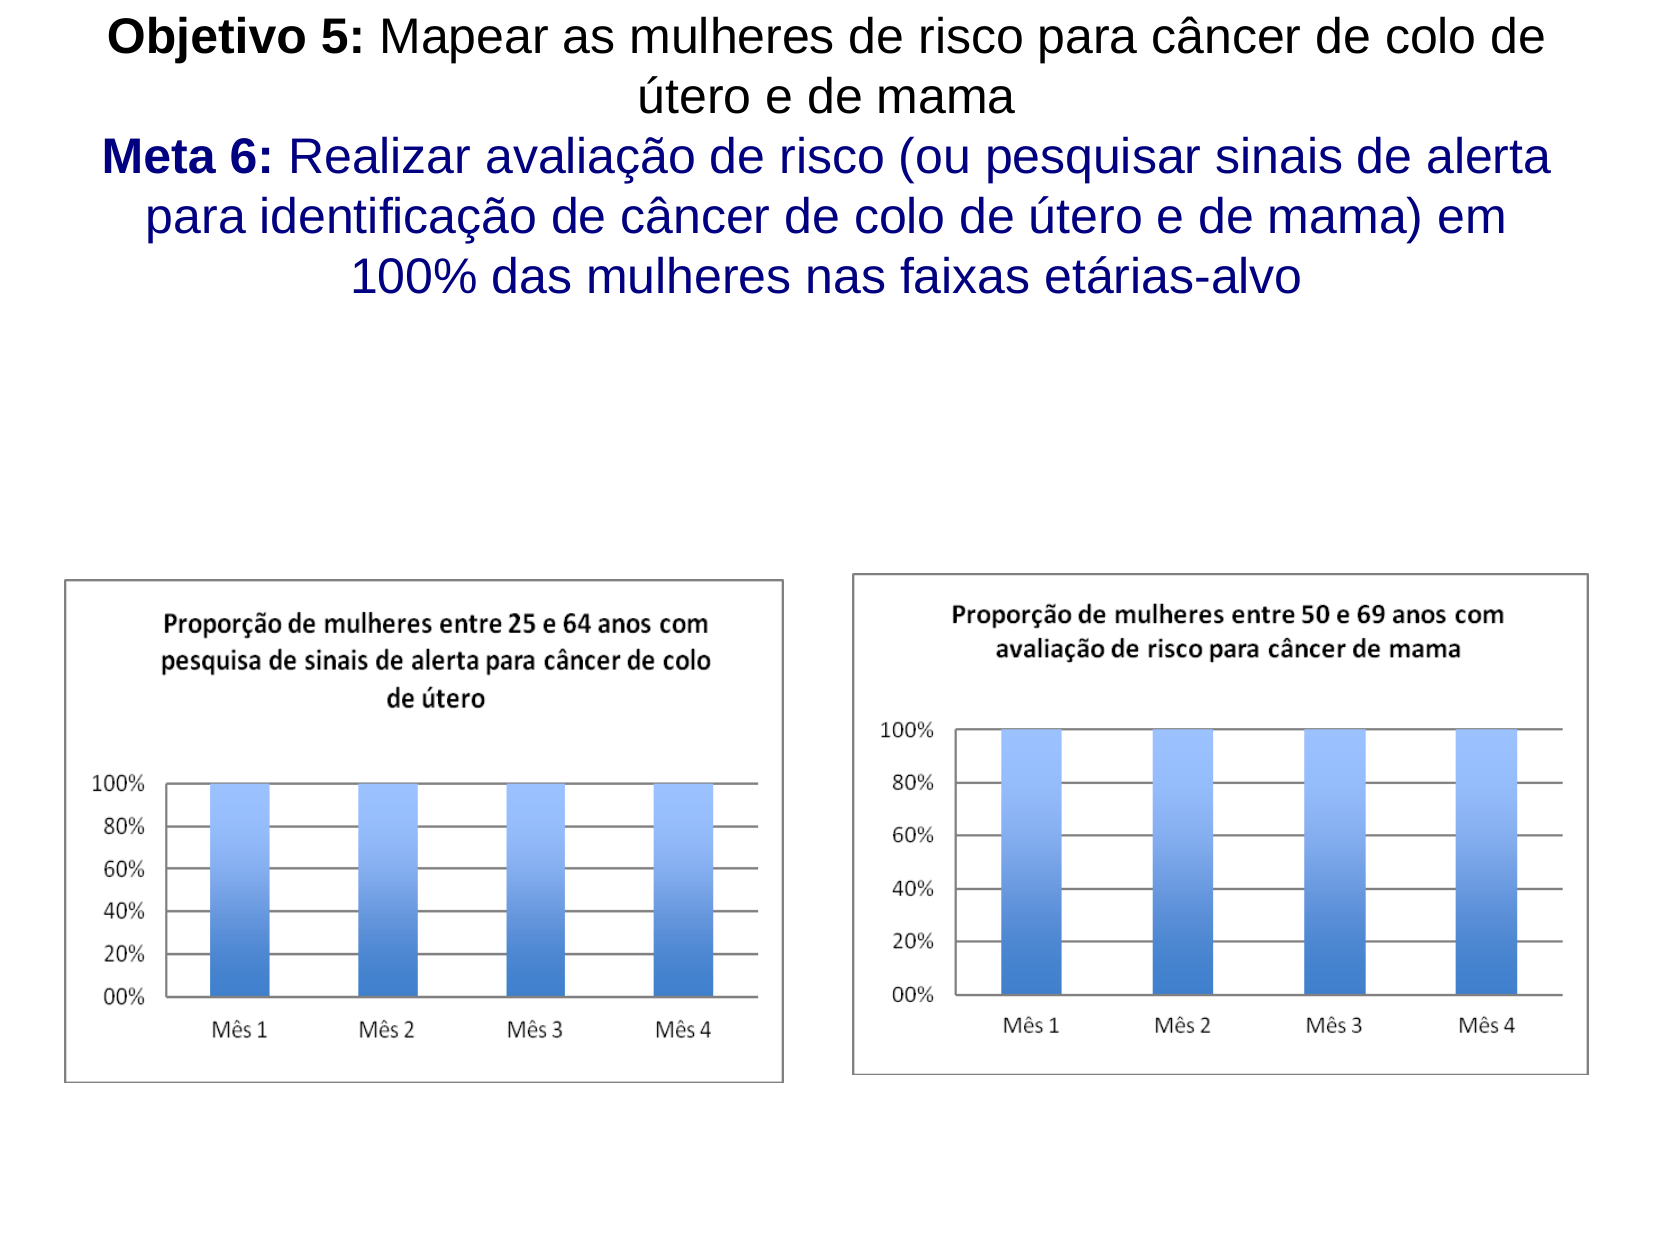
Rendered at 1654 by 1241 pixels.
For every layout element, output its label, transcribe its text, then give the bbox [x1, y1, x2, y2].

picture [63, 579, 784, 1083]
title Objetivo 5: Mapear as mulheres de risco para câncer de colo de útero e de mama Meta 6: Realizar avaliação de risco (ou pesquisar sinais de alerta para identificação de câncer de colo de útero e de mama) em 100% das mulheres nas faixas etárias-alvo [82, 2, 1571, 304]
picture [851, 573, 1589, 1075]
